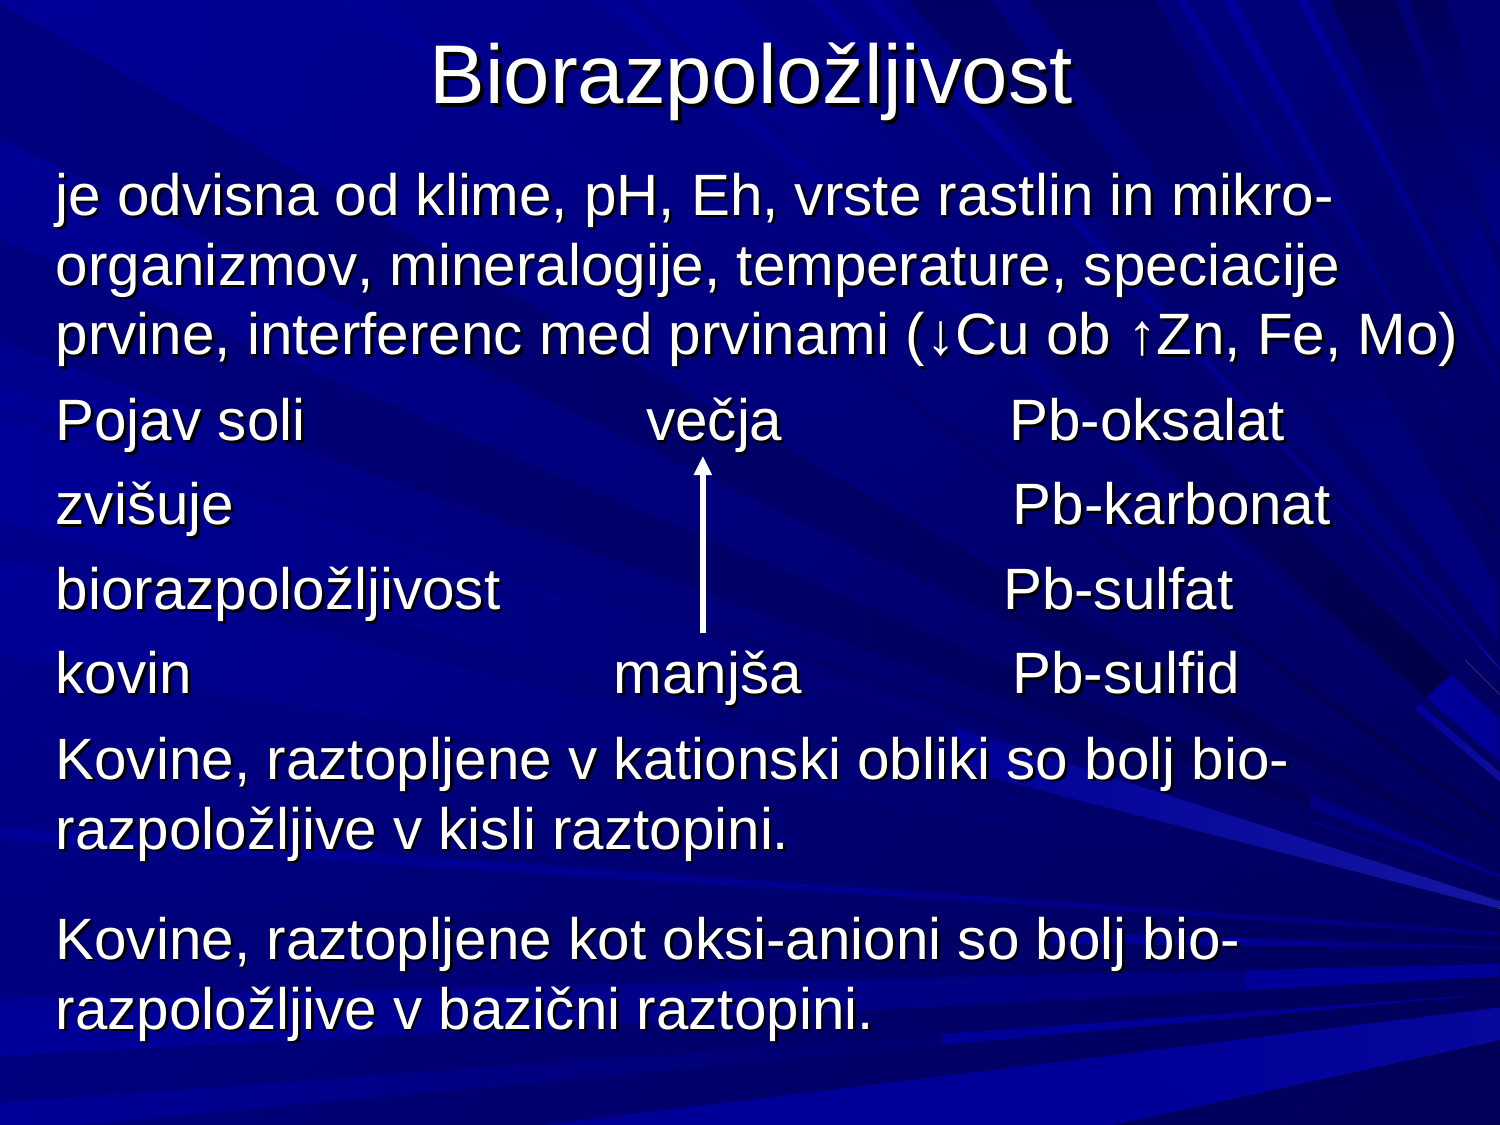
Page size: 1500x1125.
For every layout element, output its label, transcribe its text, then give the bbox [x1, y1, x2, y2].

table_header je odvisna od klime, pH, Eh, vrste rastlin in mikro-organizmov, mineralogije, temperature, speciacije prvine, interferenc med prvinami (↓Cu ob ↑Zn, Fe, Mo) [41, 149, 1482, 374]
table_cell Kovine, raztopljene kot oksi-anioni so bolj bio-razpoložljive v bazični raztopini. [41, 893, 1482, 1125]
table_cell Pojav soli večja Pb-oksalat zvišuje Pb-karbonat biorazpoložljivost Pb-sulfat kovin manjša Pb-sulfid [41, 374, 1482, 713]
table_cell Kovine, raztopljene v kationski obliki so bolj bio-razpoložljive v kisli raztopini. [41, 713, 1482, 893]
title Biorazpoložljivost [76, 12, 1427, 129]
